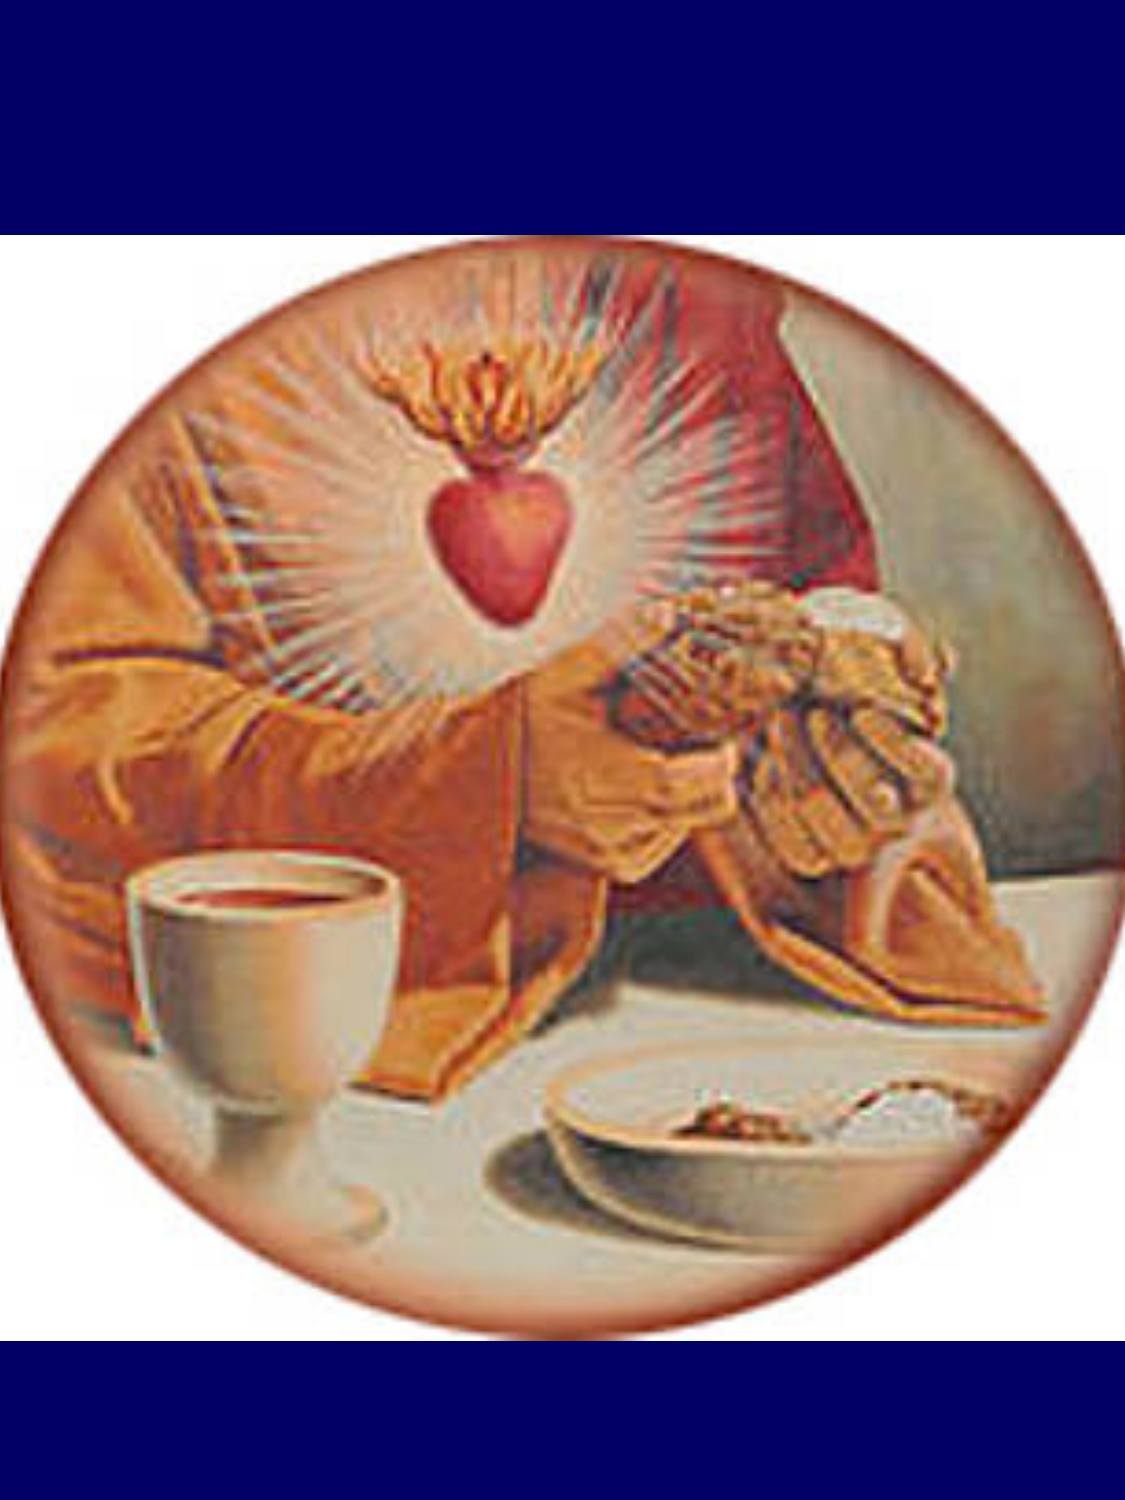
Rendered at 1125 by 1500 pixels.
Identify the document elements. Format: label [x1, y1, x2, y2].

picture [0, 235, 1125, 1341]
